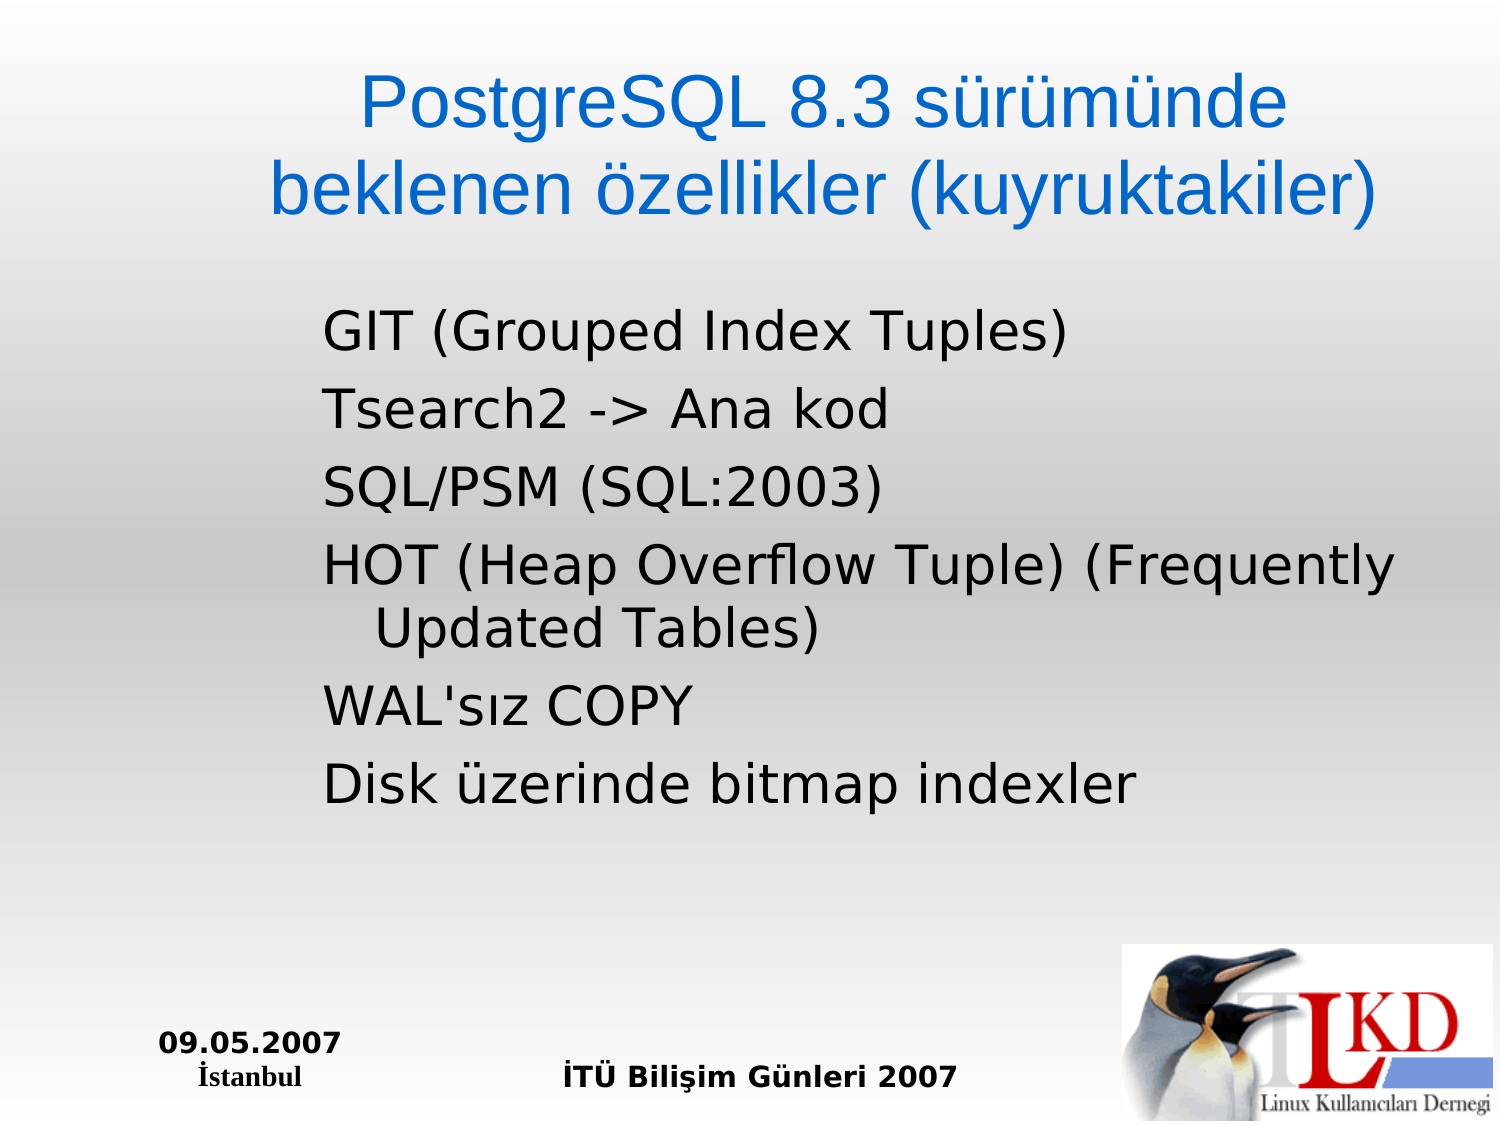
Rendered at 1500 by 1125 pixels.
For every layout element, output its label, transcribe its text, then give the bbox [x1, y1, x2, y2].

title PostgreSQL 8.3 sürümünde beklenen özellikler (kuyruktakiler) [224, 29, 1425, 257]
list GIT (Grouped Index Tuples) Tsearch2 -> Ana kod SQL/PSM (SQL:2003) HOT (Heap Overflow Tuple) (Frequently Updated Tables) WAL'sız COPY Disk üzerinde bitmap indexler [224, 299, 1425, 975]
picture [1122, 944, 1493, 1121]
